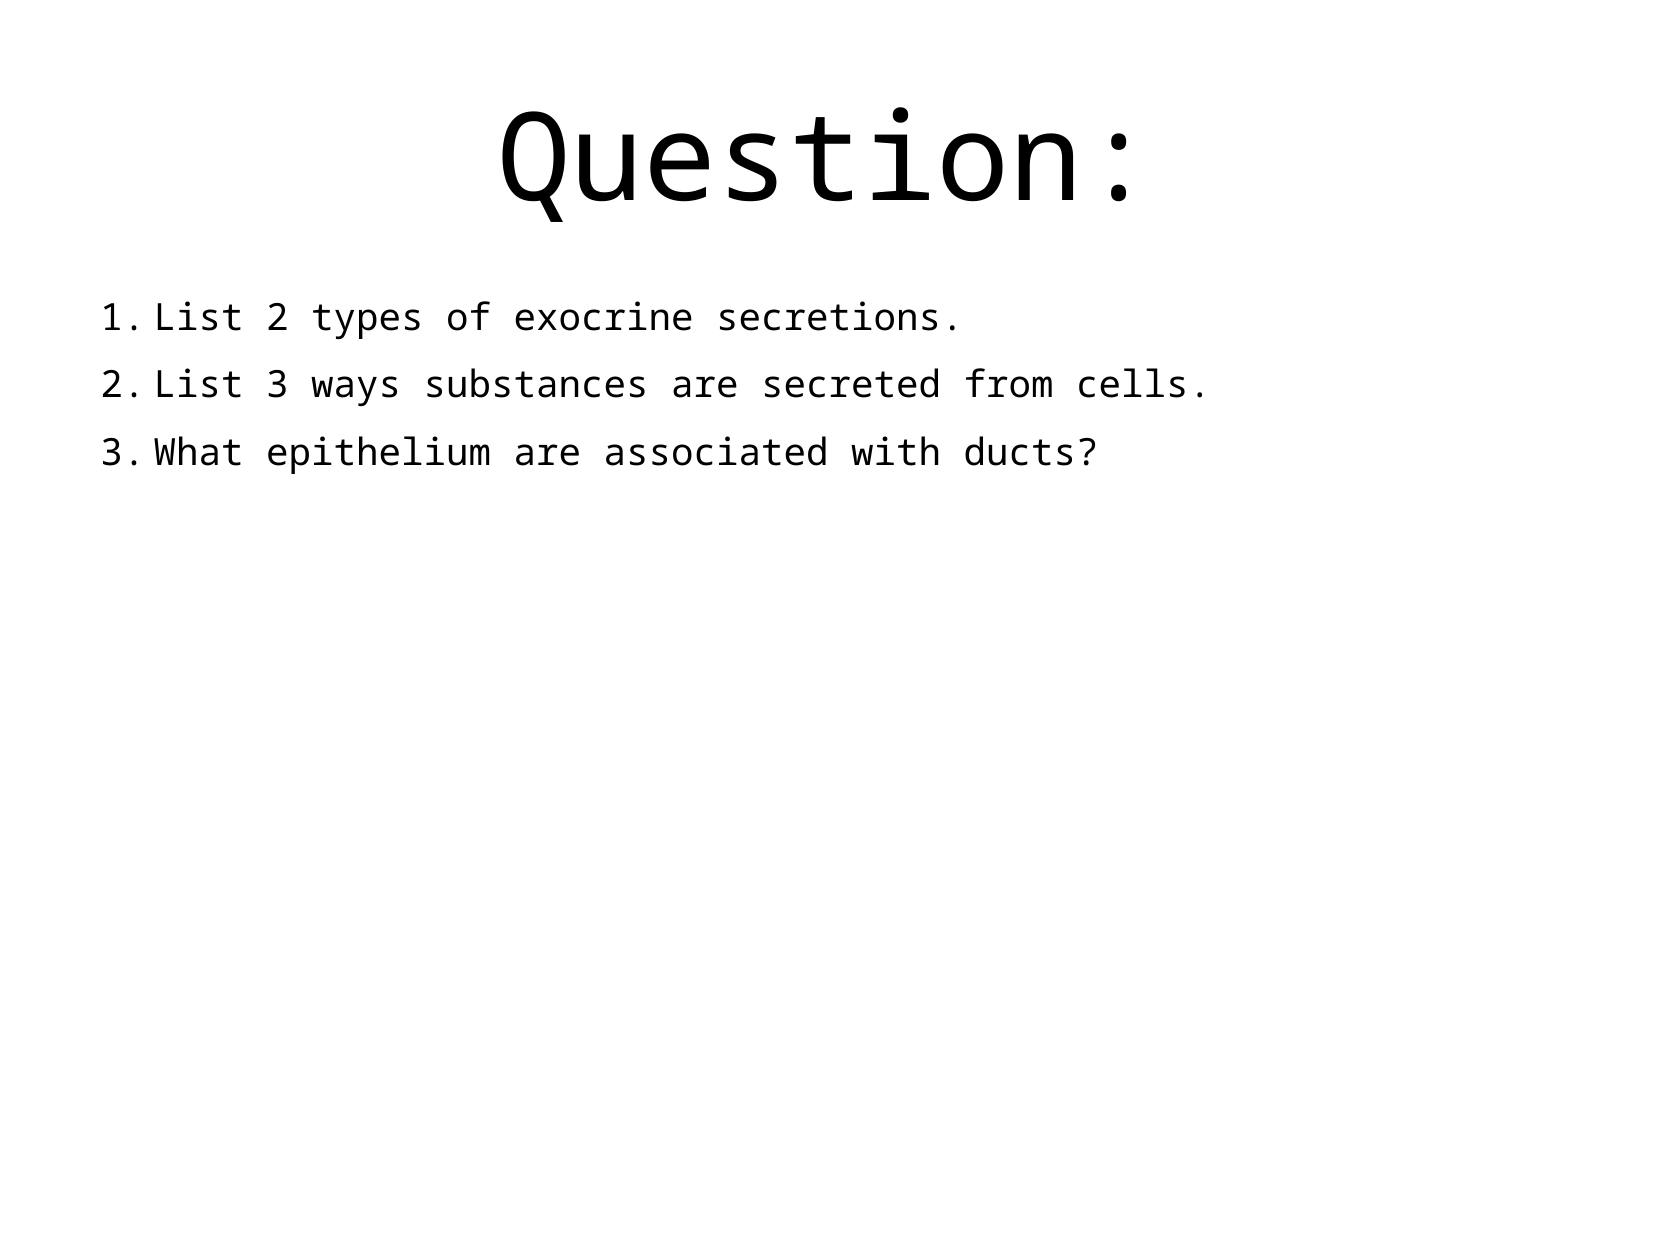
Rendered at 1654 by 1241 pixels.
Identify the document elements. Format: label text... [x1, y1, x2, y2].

title Question: [82, 49, 1571, 257]
list List 2 types of exocrine secretions. List 3 ways substances are secreted from cells. What epithelium are associated with ducts? [82, 290, 1571, 1010]
